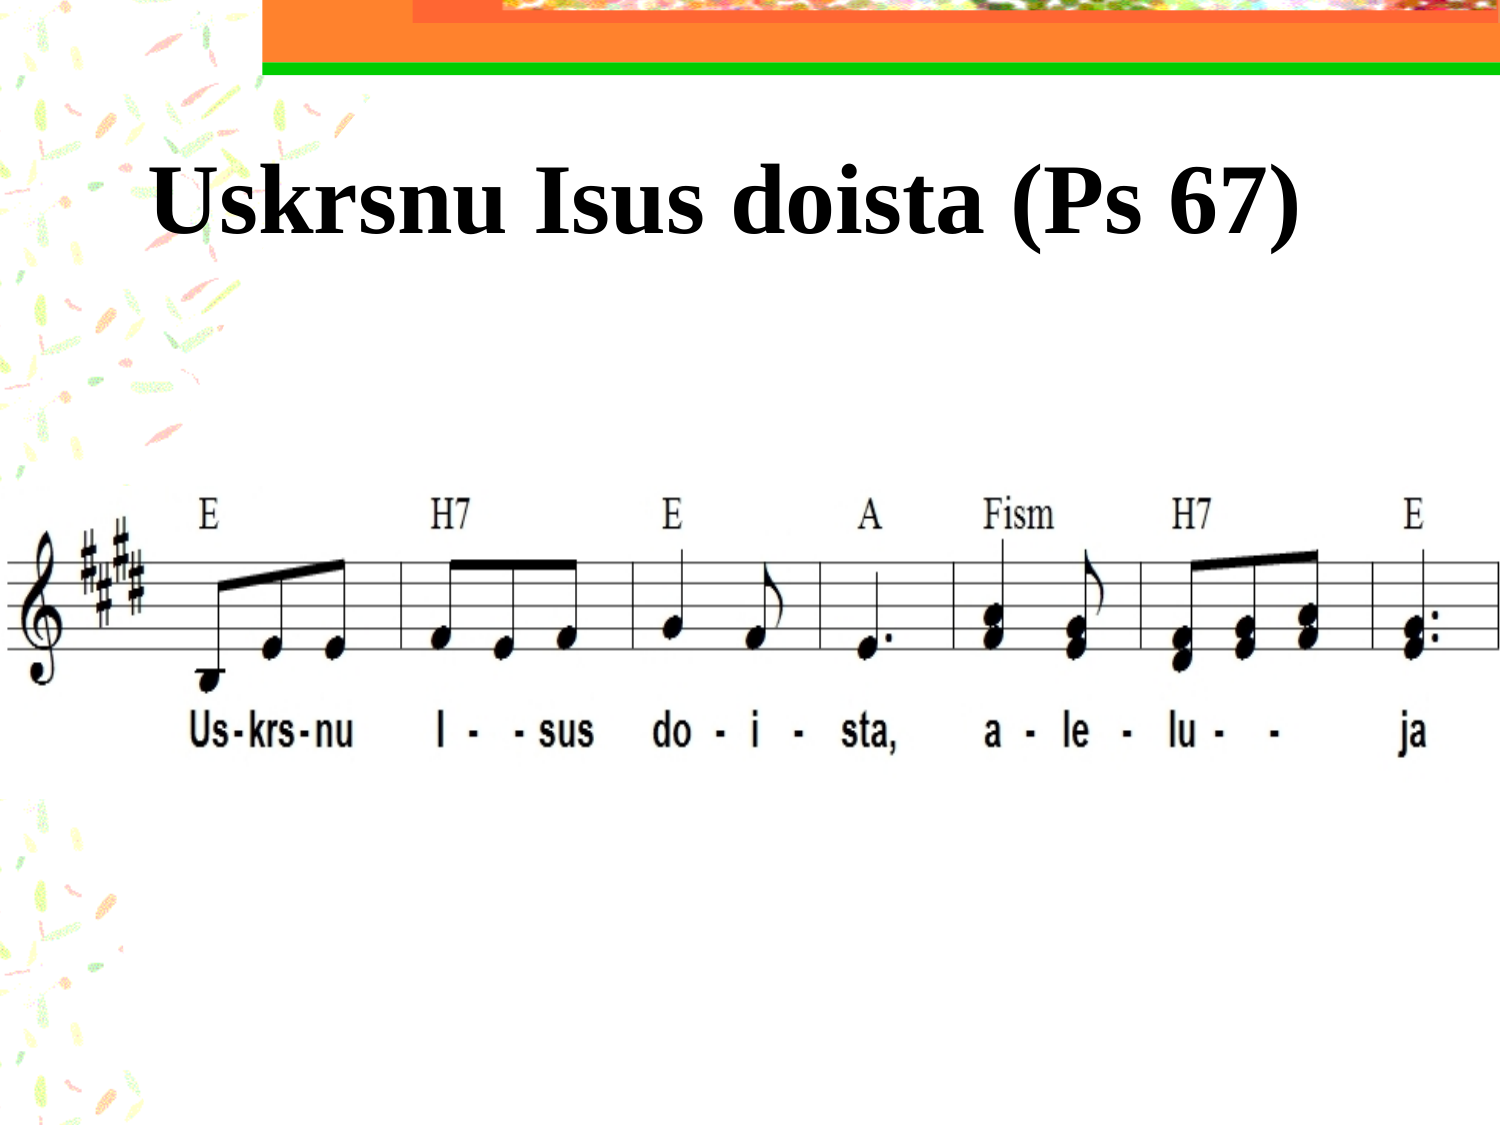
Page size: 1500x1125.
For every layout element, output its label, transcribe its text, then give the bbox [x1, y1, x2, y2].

text_box Uskrsnu Isus doista (Ps 67) [87, 99, 1363, 288]
picture [0, 0, 1500, 1125]
picture [412, 0, 1500, 23]
